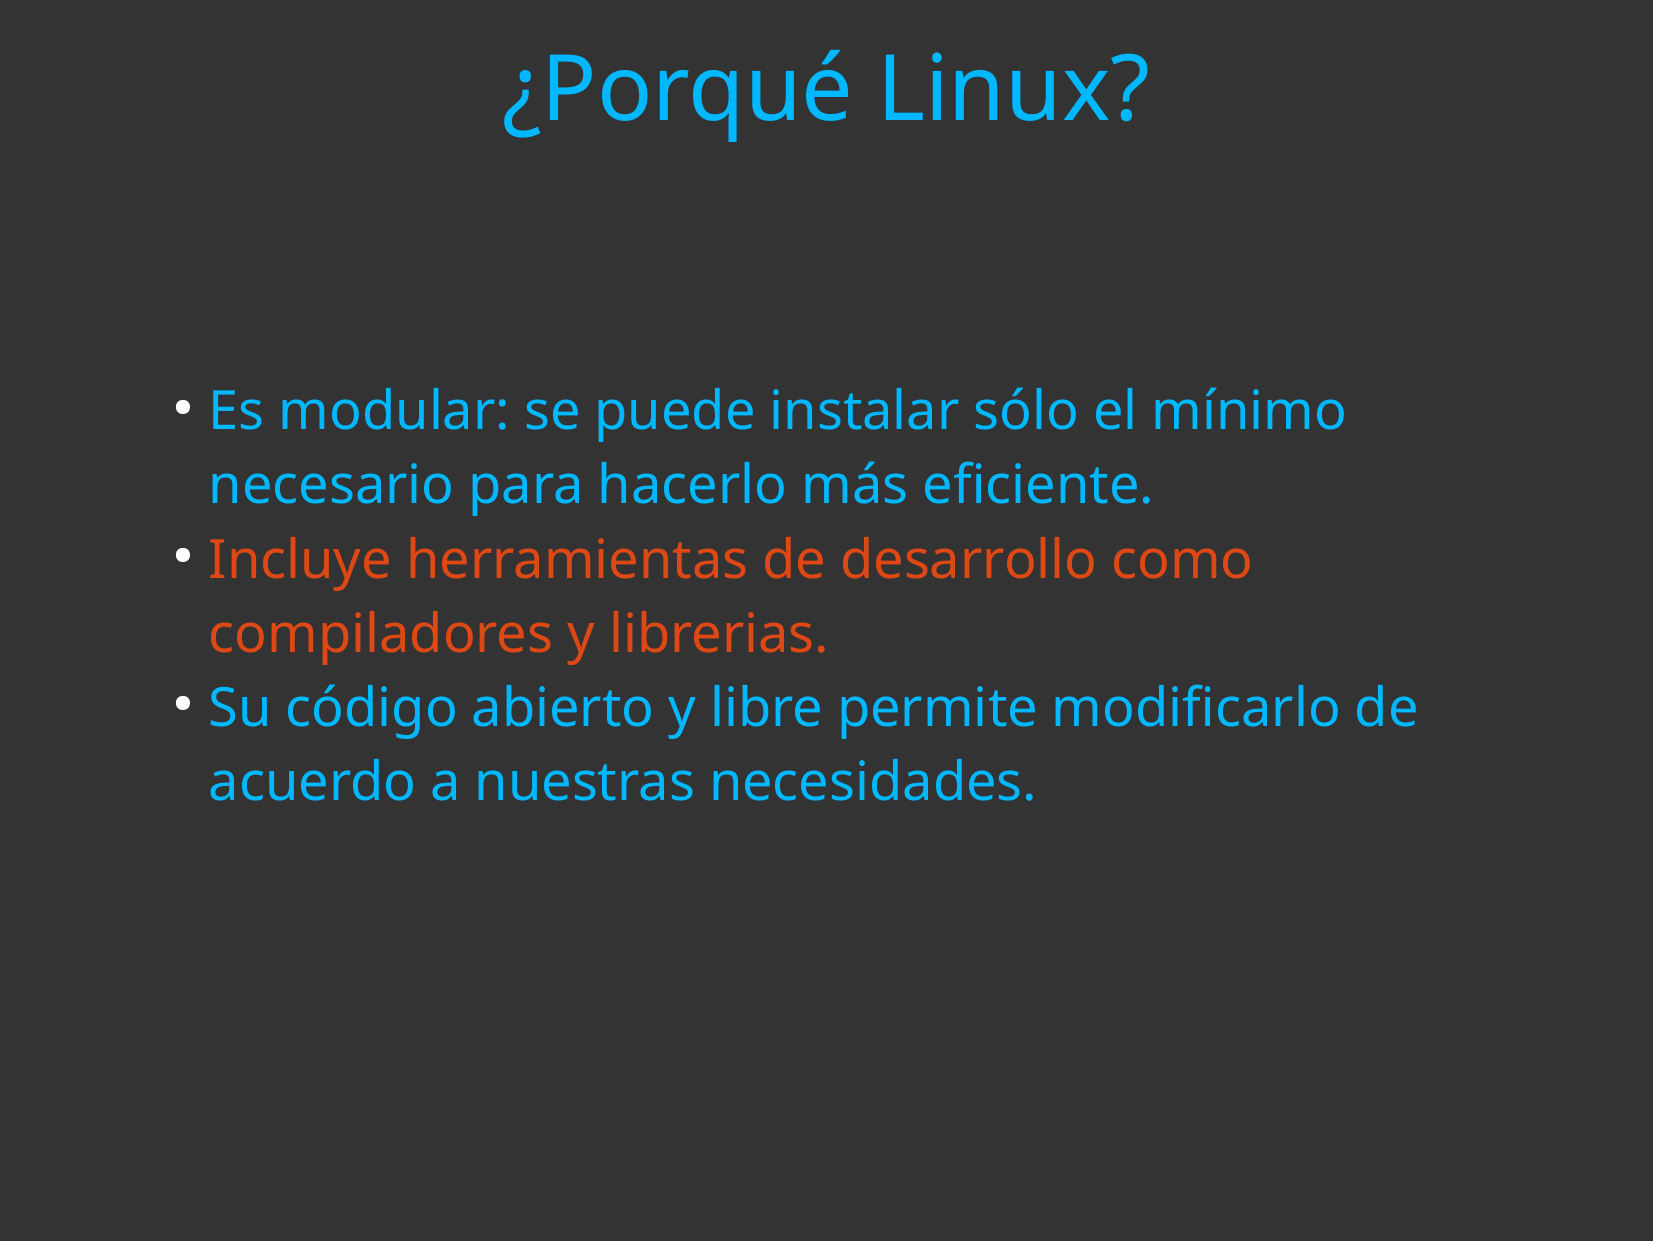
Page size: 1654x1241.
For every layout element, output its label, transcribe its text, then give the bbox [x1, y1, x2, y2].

text_box Es modular: se puede instalar sólo el mínimo necesario para hacerlo más eficiente. Incluye herramientas de desarrollo como compiladores y librerias. Su código abierto y libre permite modificarlo de acuerdo a nuestras necesidades. [158, 364, 1470, 1094]
title ¿Porqué Linux? [489, 33, 1164, 137]
